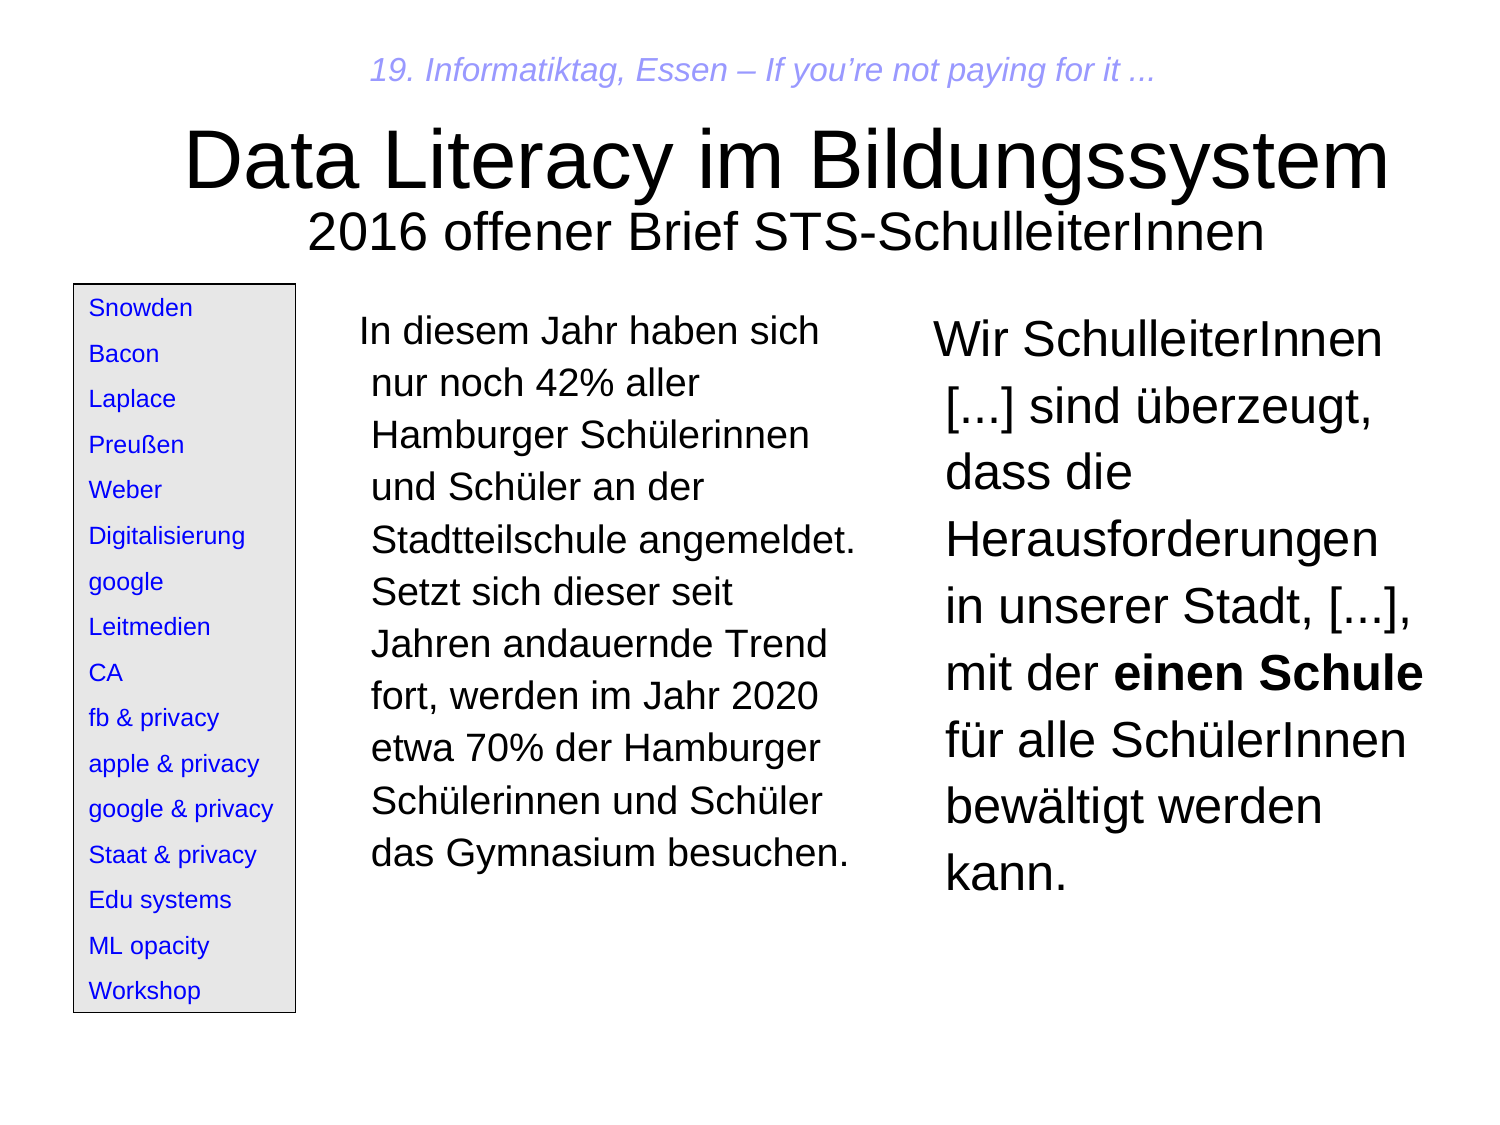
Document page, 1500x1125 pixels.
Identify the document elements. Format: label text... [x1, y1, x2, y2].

list Wir SchulleiterInnen [...] sind überzeugt, dass die Herausforderungen in unserer Stadt, [...], mit der einen Schule für alle SchülerInnen bewältigt werden kann. [889, 299, 1426, 975]
title Data Literacy im Bildungssystem 2016 offener Brief STS-SchulleiterInnen [113, 96, 1463, 285]
list In diesem Jahr haben sich nur noch 42% aller Hamburger Schülerinnen und Schüler an der Stadtteilschule angemeldet. Setzt sich dieser seit Jahren andauernde Trend fort, werden im Jahr 2020 etwa 70% der Hamburger Schülerinnen und Schüler das Gymnasium besuchen. [327, 299, 864, 975]
